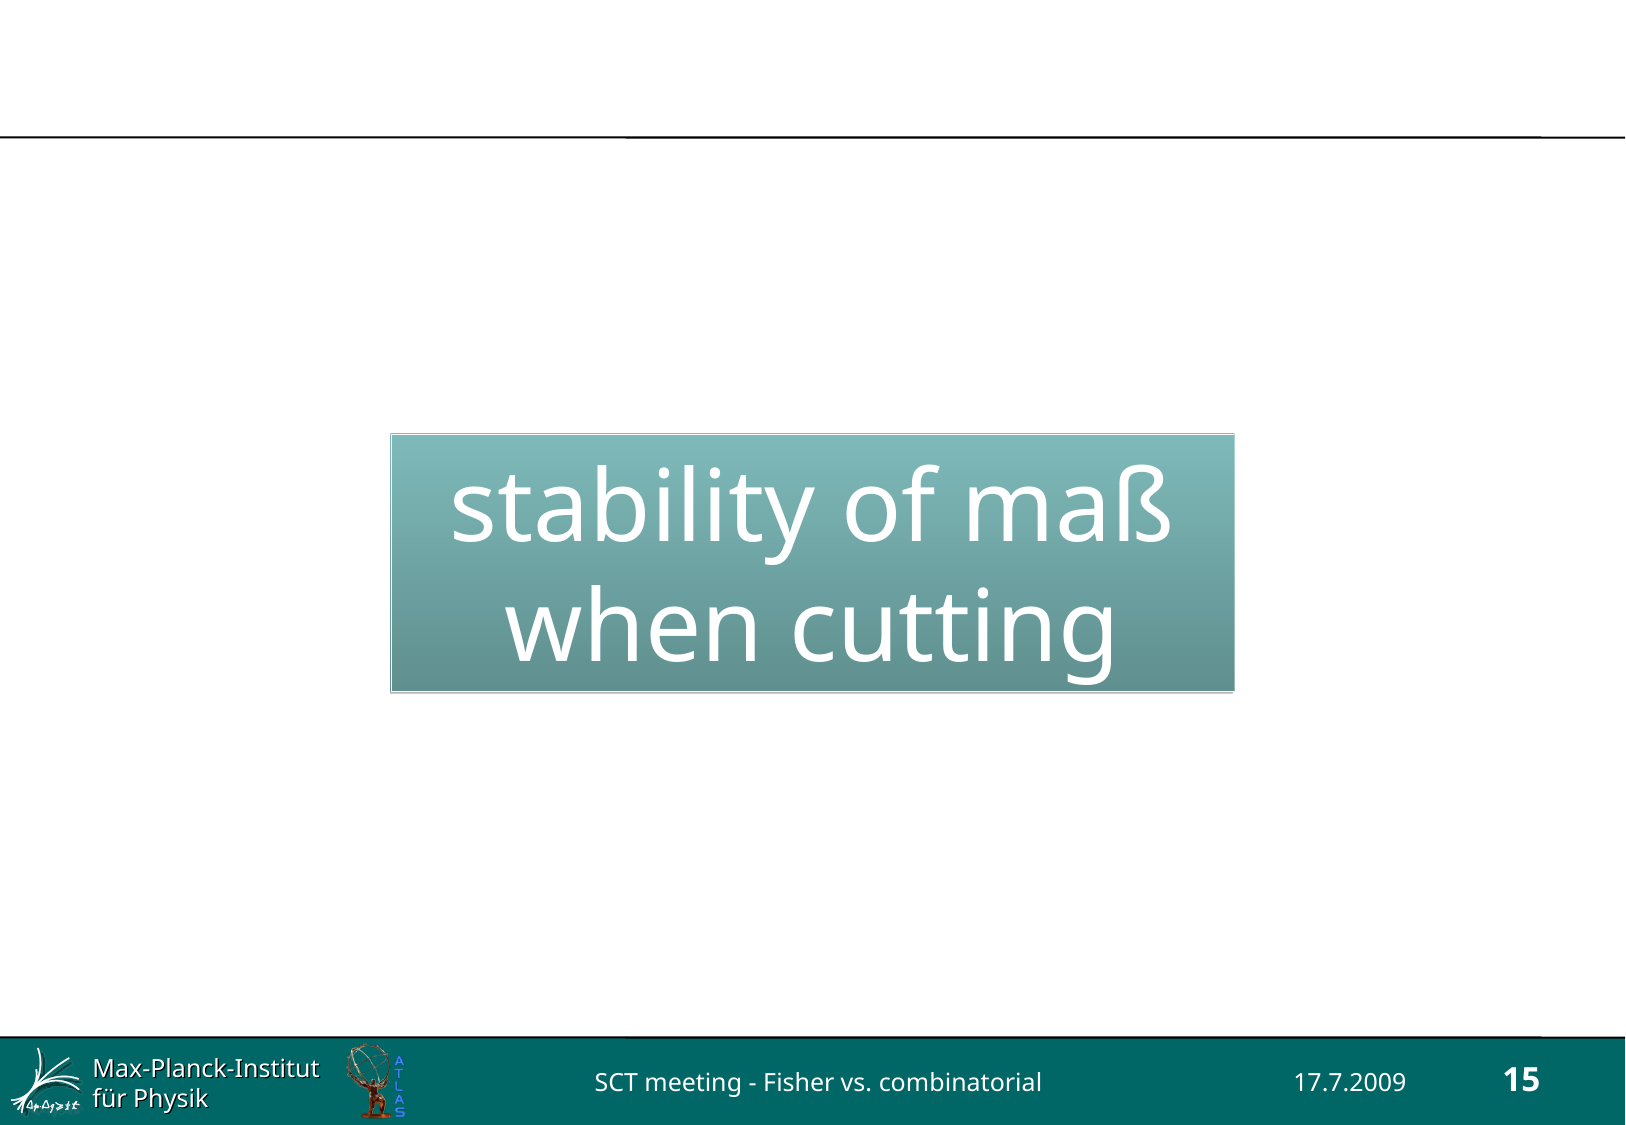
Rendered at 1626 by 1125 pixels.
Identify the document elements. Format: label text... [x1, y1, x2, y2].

text_box SCT meeting - Fisher vs. combinatorial [425, 1037, 1213, 1125]
text_box 17.7.2009 [1213, 1037, 1487, 1125]
text_box stability of maß when cutting [390, 433, 1235, 692]
text_box 14 [1487, 1037, 1625, 1125]
